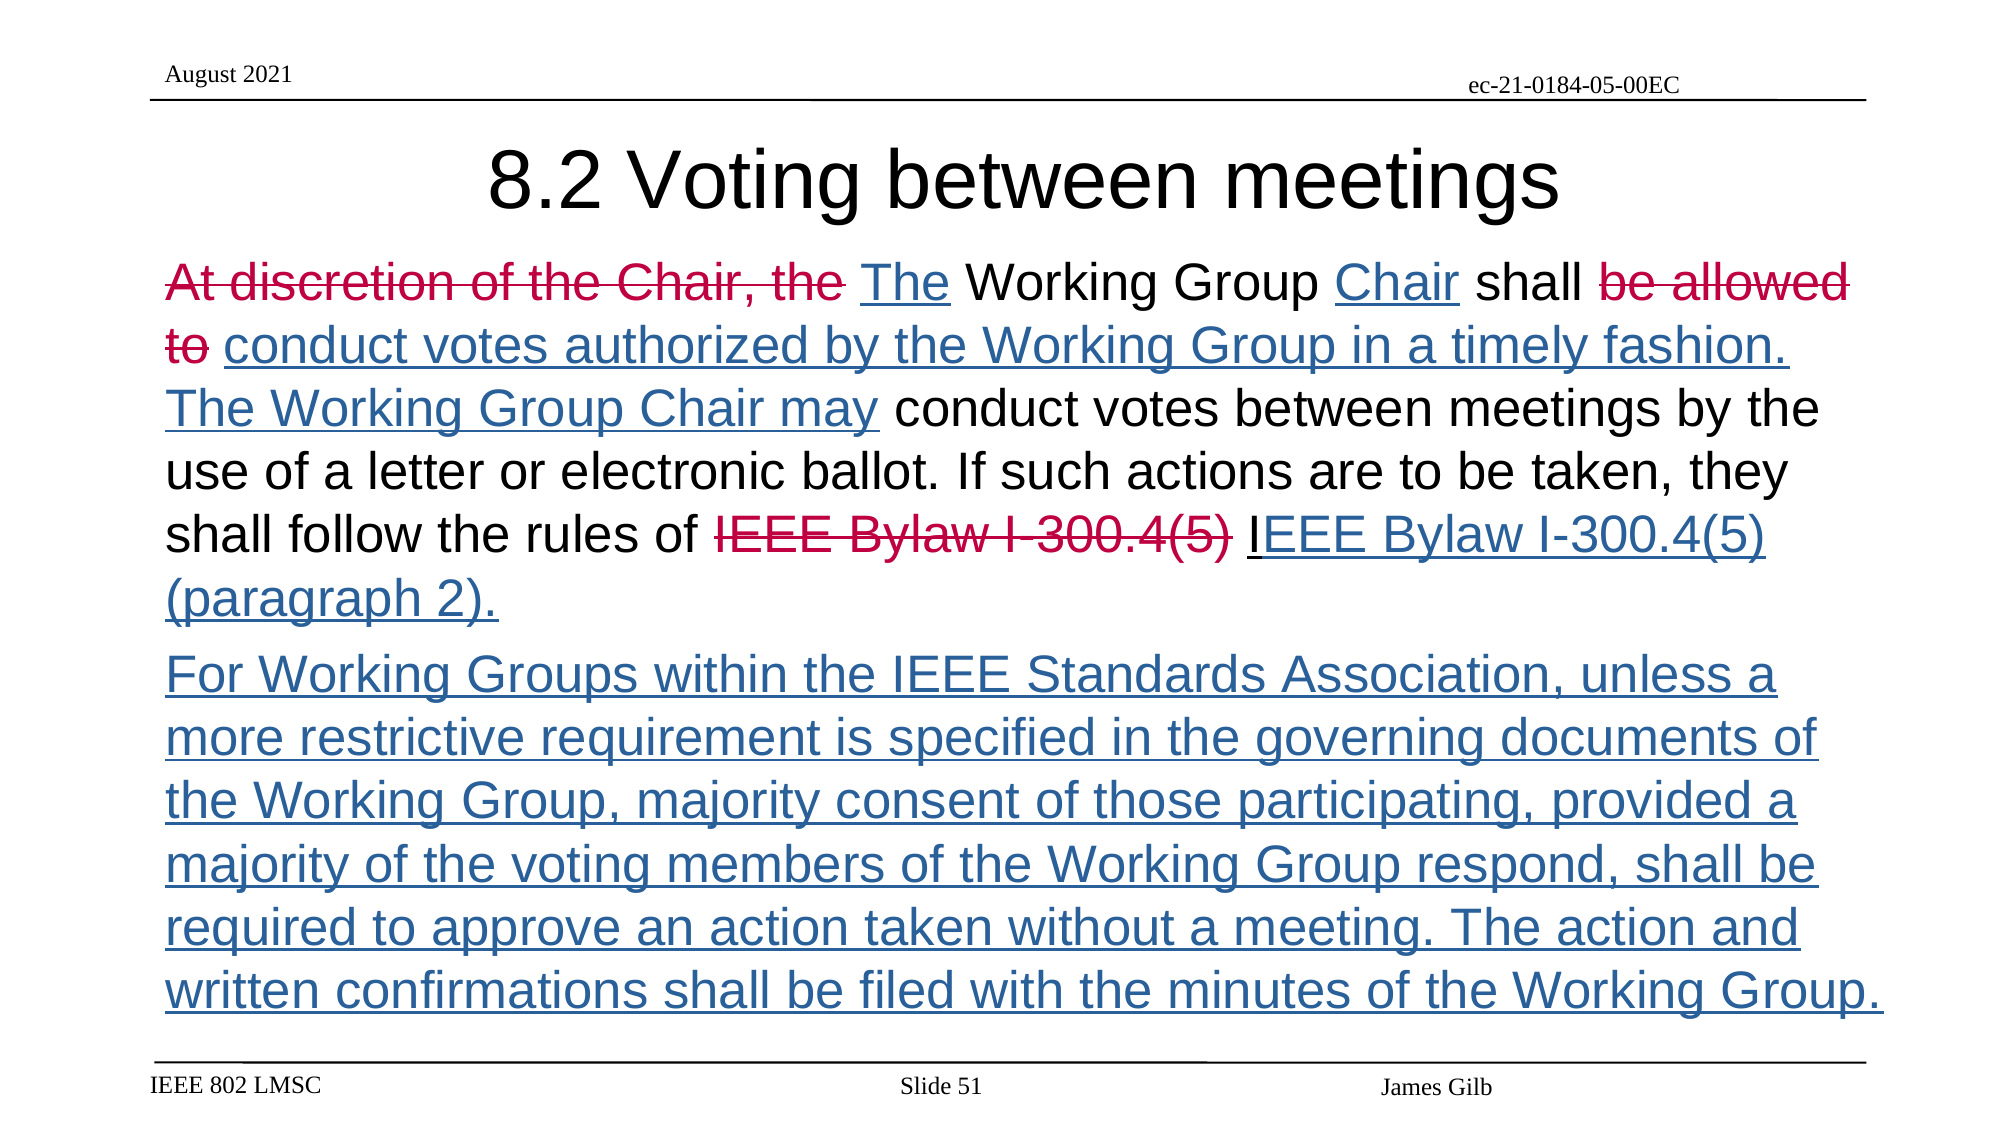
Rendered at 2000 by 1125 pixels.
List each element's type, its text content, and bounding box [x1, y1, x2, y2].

title 8.2 Voting between meetings [149, 112, 1900, 238]
text_box Slide [799, 1069, 1083, 1108]
list At discretion of the Chair, the The Working Group Chair shall be allowed to conduct votes authorized by the Working Group in a timely fashion. The Working Group Chair may conduct votes between meetings by the use of a letter or electronic ballot. If such actions are to be taken, they shall follow the rules of IEEE Bylaw I-300.4(5) IEEE Bylaw I-300.4(5) (paragraph 2). For Working Groups within the IEEE Standards Association, unless a more restrictive requirement is specified in the governing documents of the Working Group, majority consent of those participating, provided a majority of the voting members of the Working Group respond, shall be required to approve an action taken without a meeting. The action and written confirmations shall be filed with the minutes of the Working Group. [150, 239, 1900, 1051]
